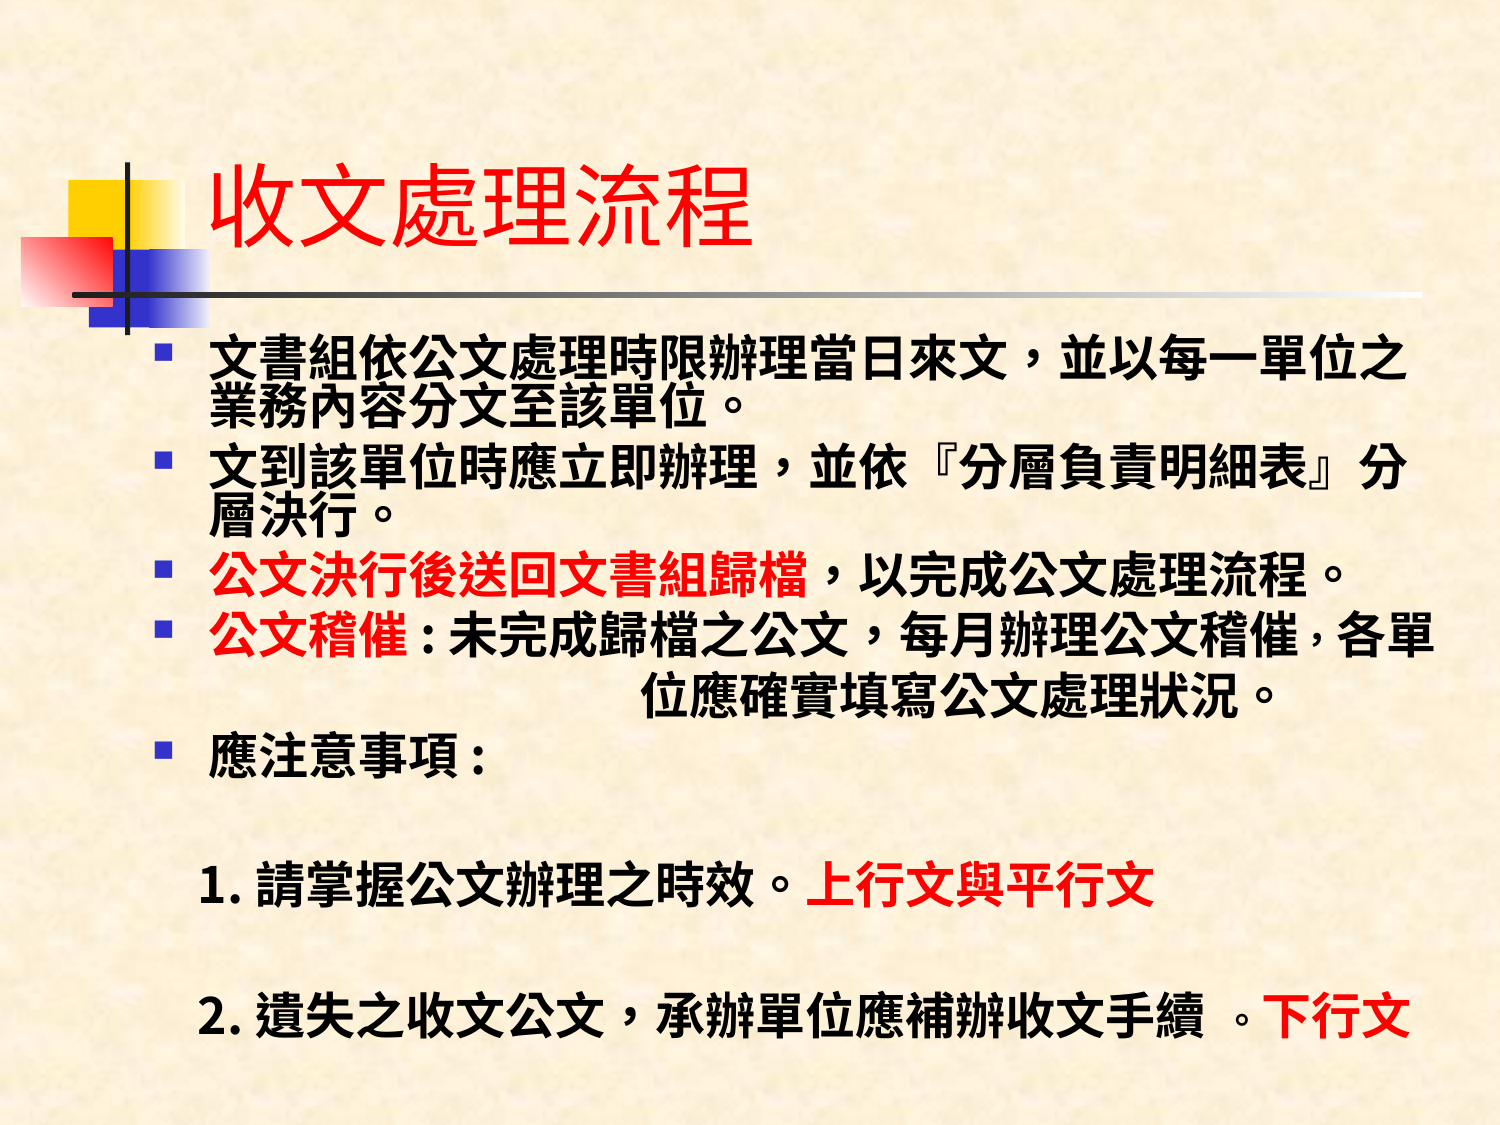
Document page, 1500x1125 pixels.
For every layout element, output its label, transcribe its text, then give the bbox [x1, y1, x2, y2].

list 文書組依公文處理時限辦理當日來文，並以每一單位之業務內容分文至該單位。 文到該單位時應立即辦理，並依『分層負責明細表』分層決行。 公文決行後送回文書組歸檔，以完成公文處理流程。 公文稽催:未完成歸檔之公文，每月辦理公文稽催，各單 位應確實填寫公文處理狀況。 應注意事項: 1.請掌握公文辦理之時效。上行文與平行文 2.遺失之收文公文，承辦單位應補辦收文手續 。下行文 [137, 331, 1469, 1094]
picture [0, 0, 1500, 1125]
title 收文處理流程 [190, 101, 1469, 290]
